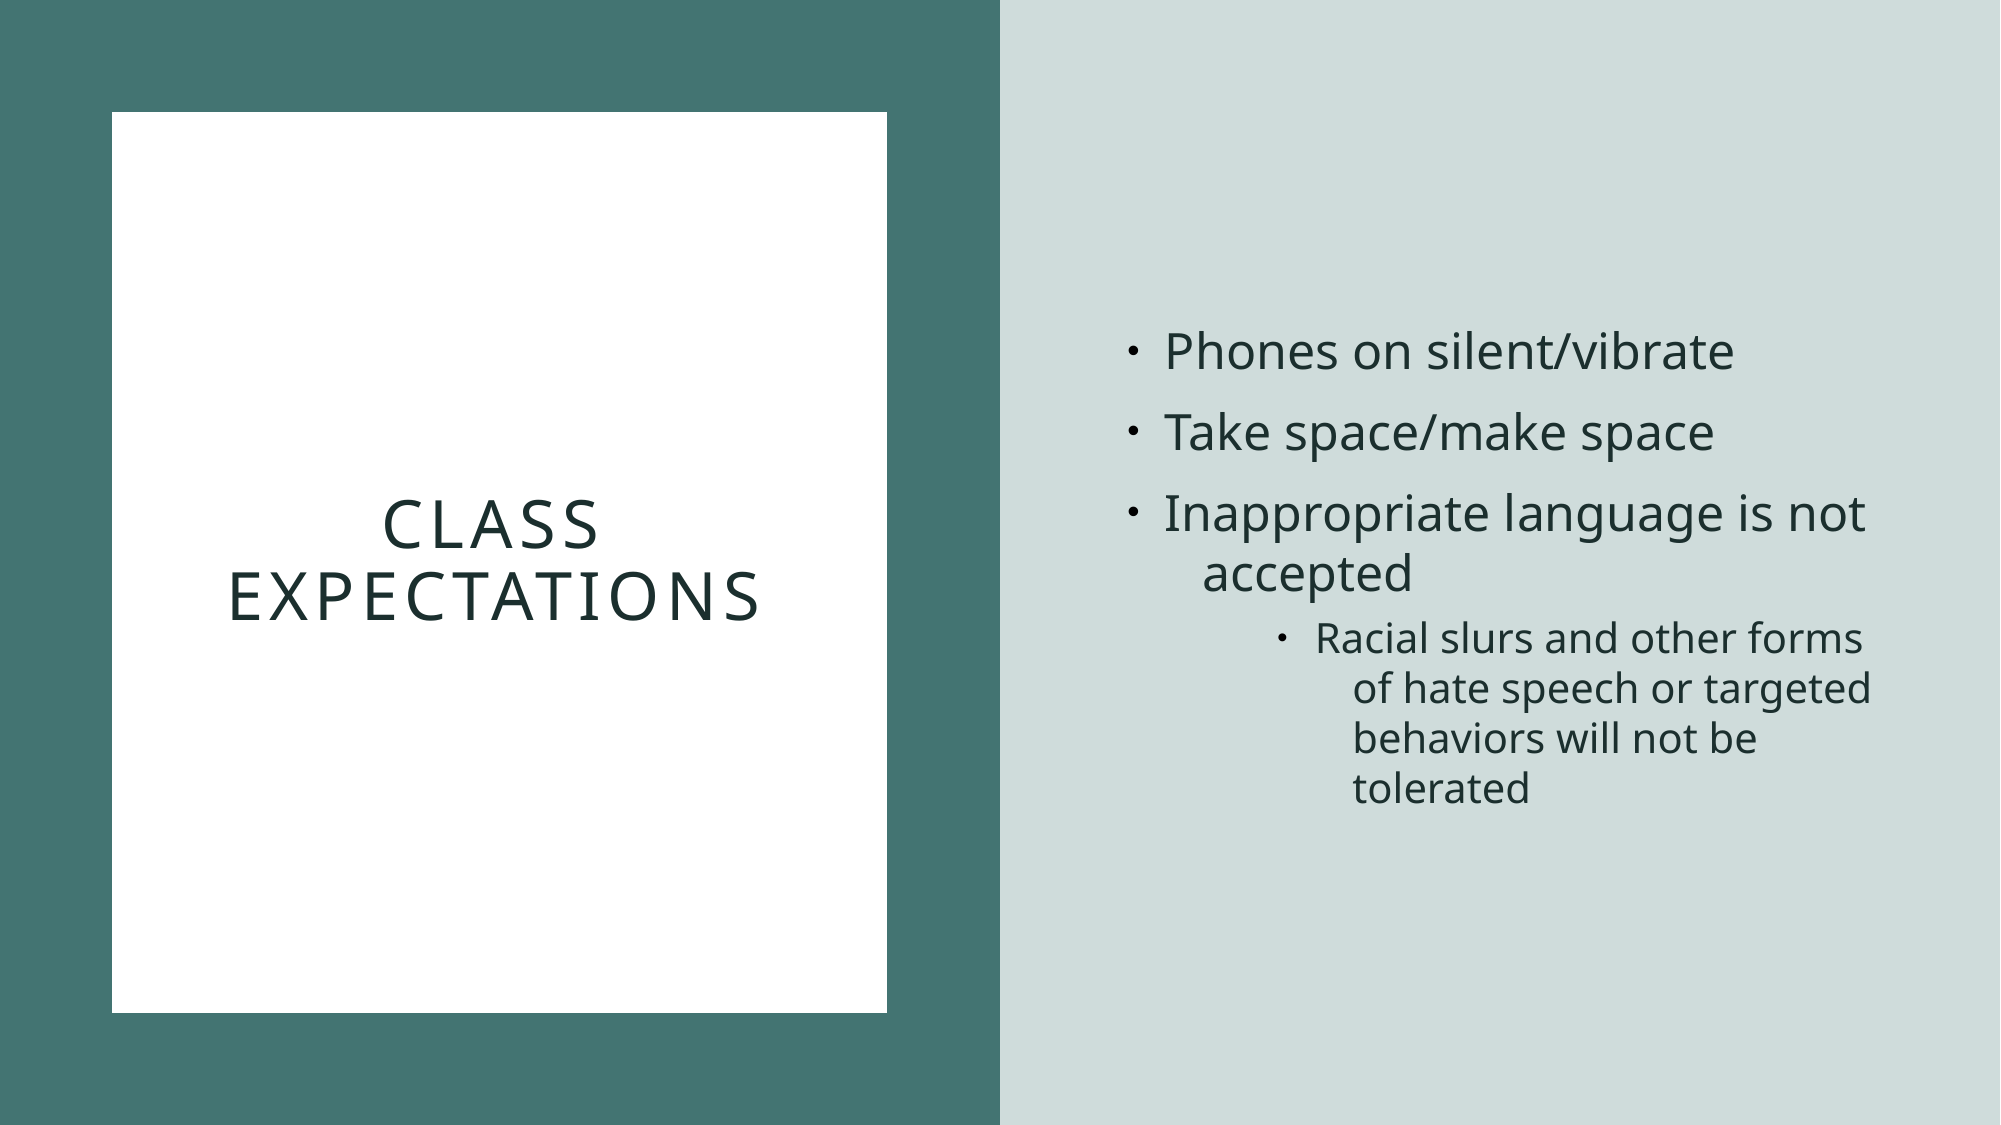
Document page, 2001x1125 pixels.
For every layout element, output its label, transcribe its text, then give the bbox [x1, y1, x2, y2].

text_box [0, 0, 2000, 1125]
list Phones on silent/vibrate Take space/make space Inappropriate language is not accepted Racial slurs and other forms of hate speech or targeted behaviors will not be tolerated [1112, 85, 1888, 1047]
title Class expectations [189, 224, 798, 901]
